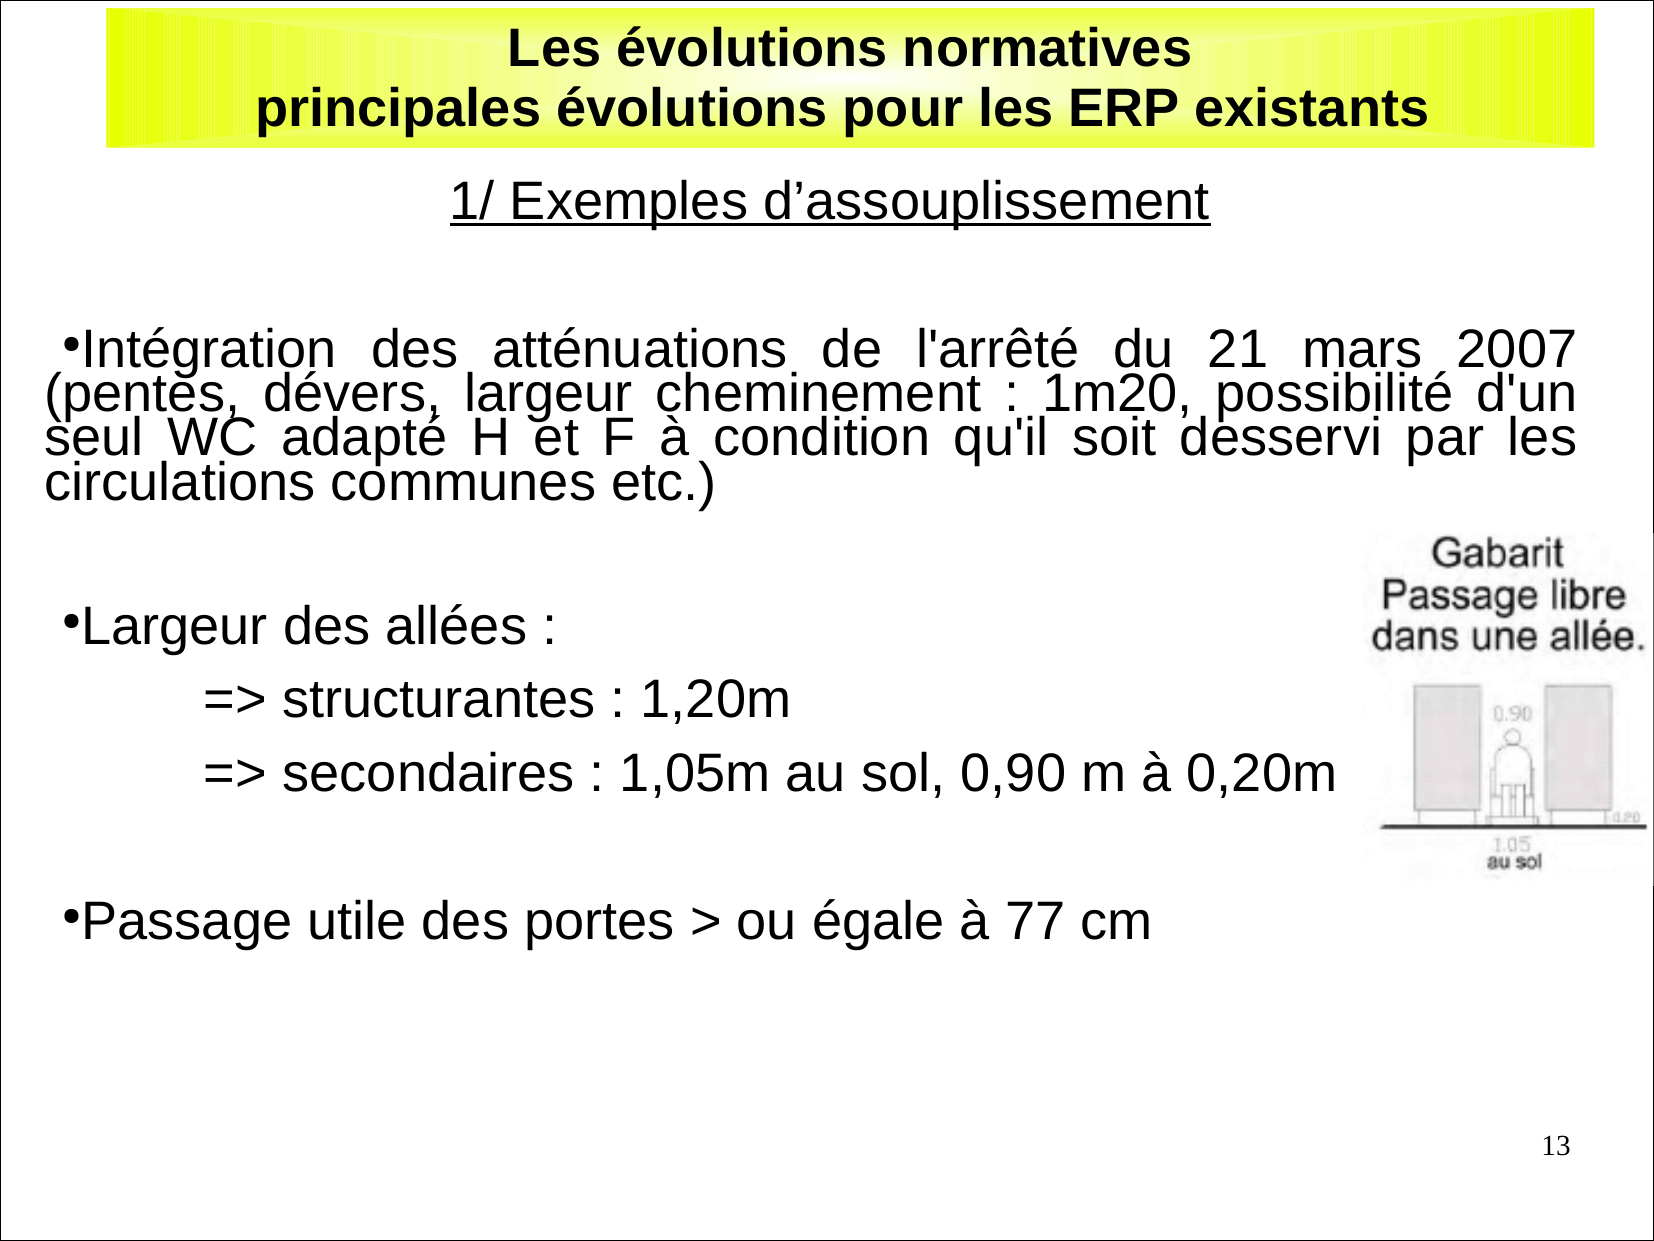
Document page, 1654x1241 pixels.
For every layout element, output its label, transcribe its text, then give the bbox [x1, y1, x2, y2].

picture [1358, 533, 1654, 886]
text_box 1/ Exemples d’assouplissement Intégration des atténuations de l'arrêté du 21 mars 2007 (pentes, dévers, largeur cheminement : 1m20, possibilité d'un seul WC adapté H et F à condition qu'il soit desservi par les circulations communes etc.) Largeur des allées : => structurantes : 1,20m => secondaires : 1,05m au sol, 0,90 m à 0,20m Passage utile des portes > ou égale à 77 cm [29, 177, 1595, 1241]
title Les évolutions normatives principales évolutions pour les ERP existants [106, 8, 1595, 148]
